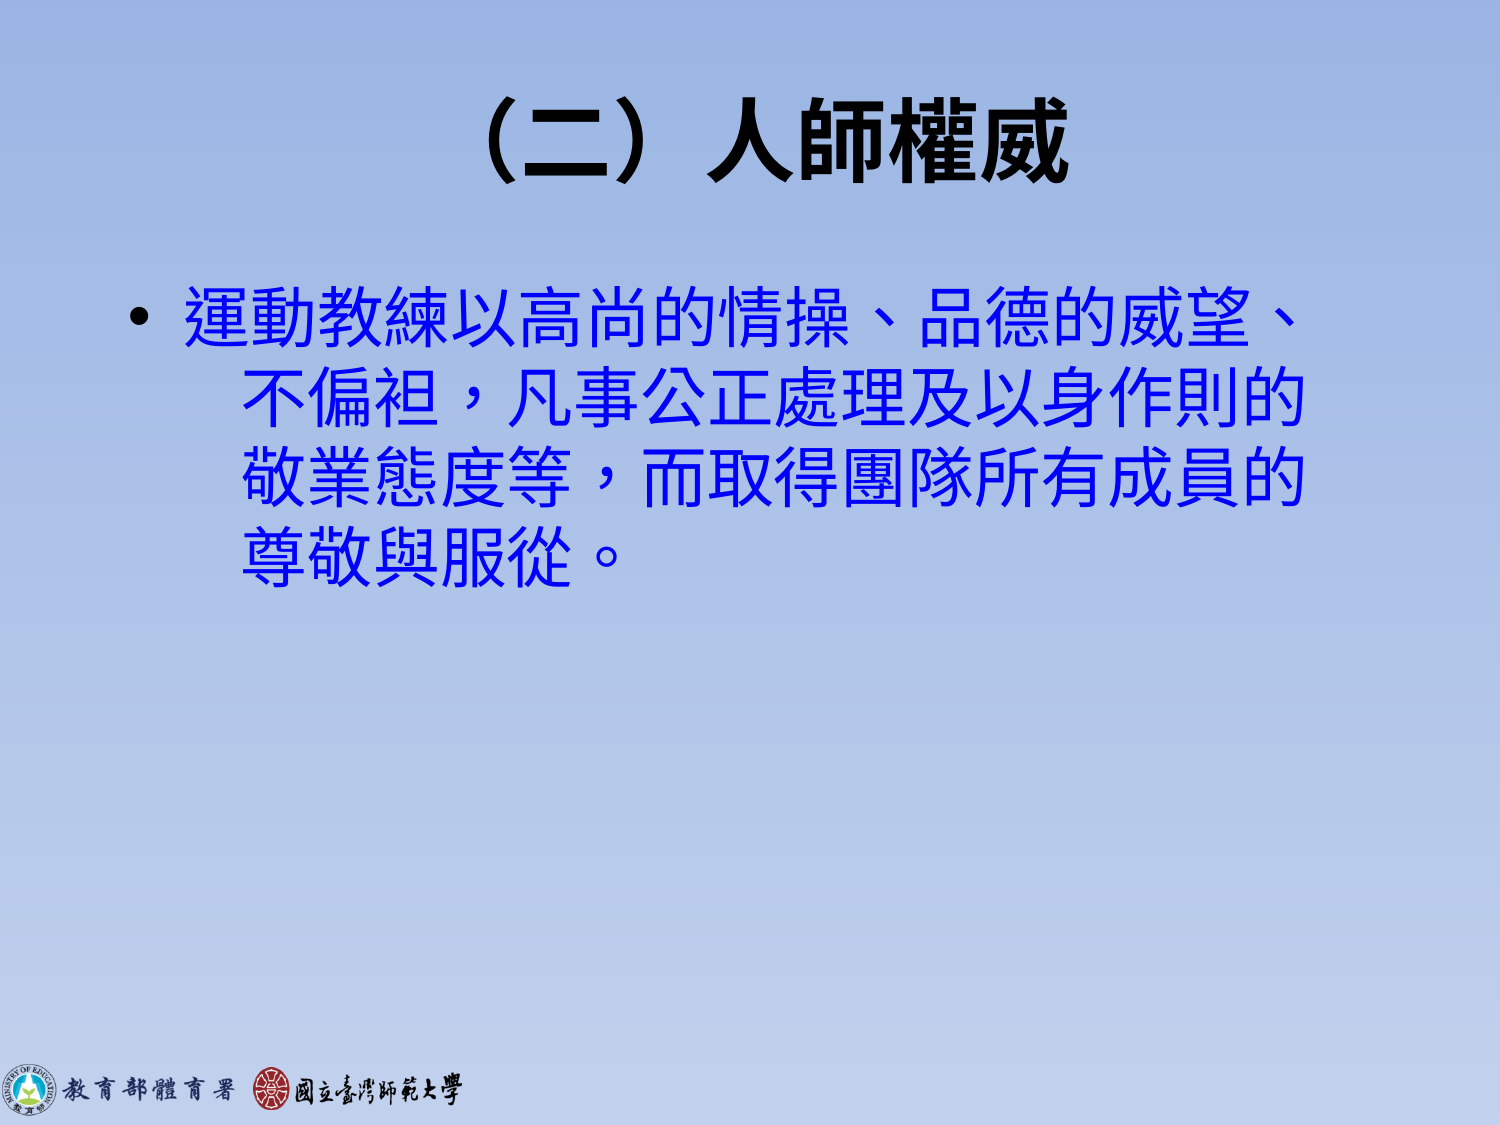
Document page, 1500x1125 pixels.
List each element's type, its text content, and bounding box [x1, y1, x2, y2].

list 運動教練以高尚的情操、品德的威望、不偏袒，凡事公正處理及以身作則的敬業態度等，而取得團隊所有成員的尊敬與服從。 [112, 268, 1388, 1011]
title （二）人師權威 [75, 45, 1426, 233]
